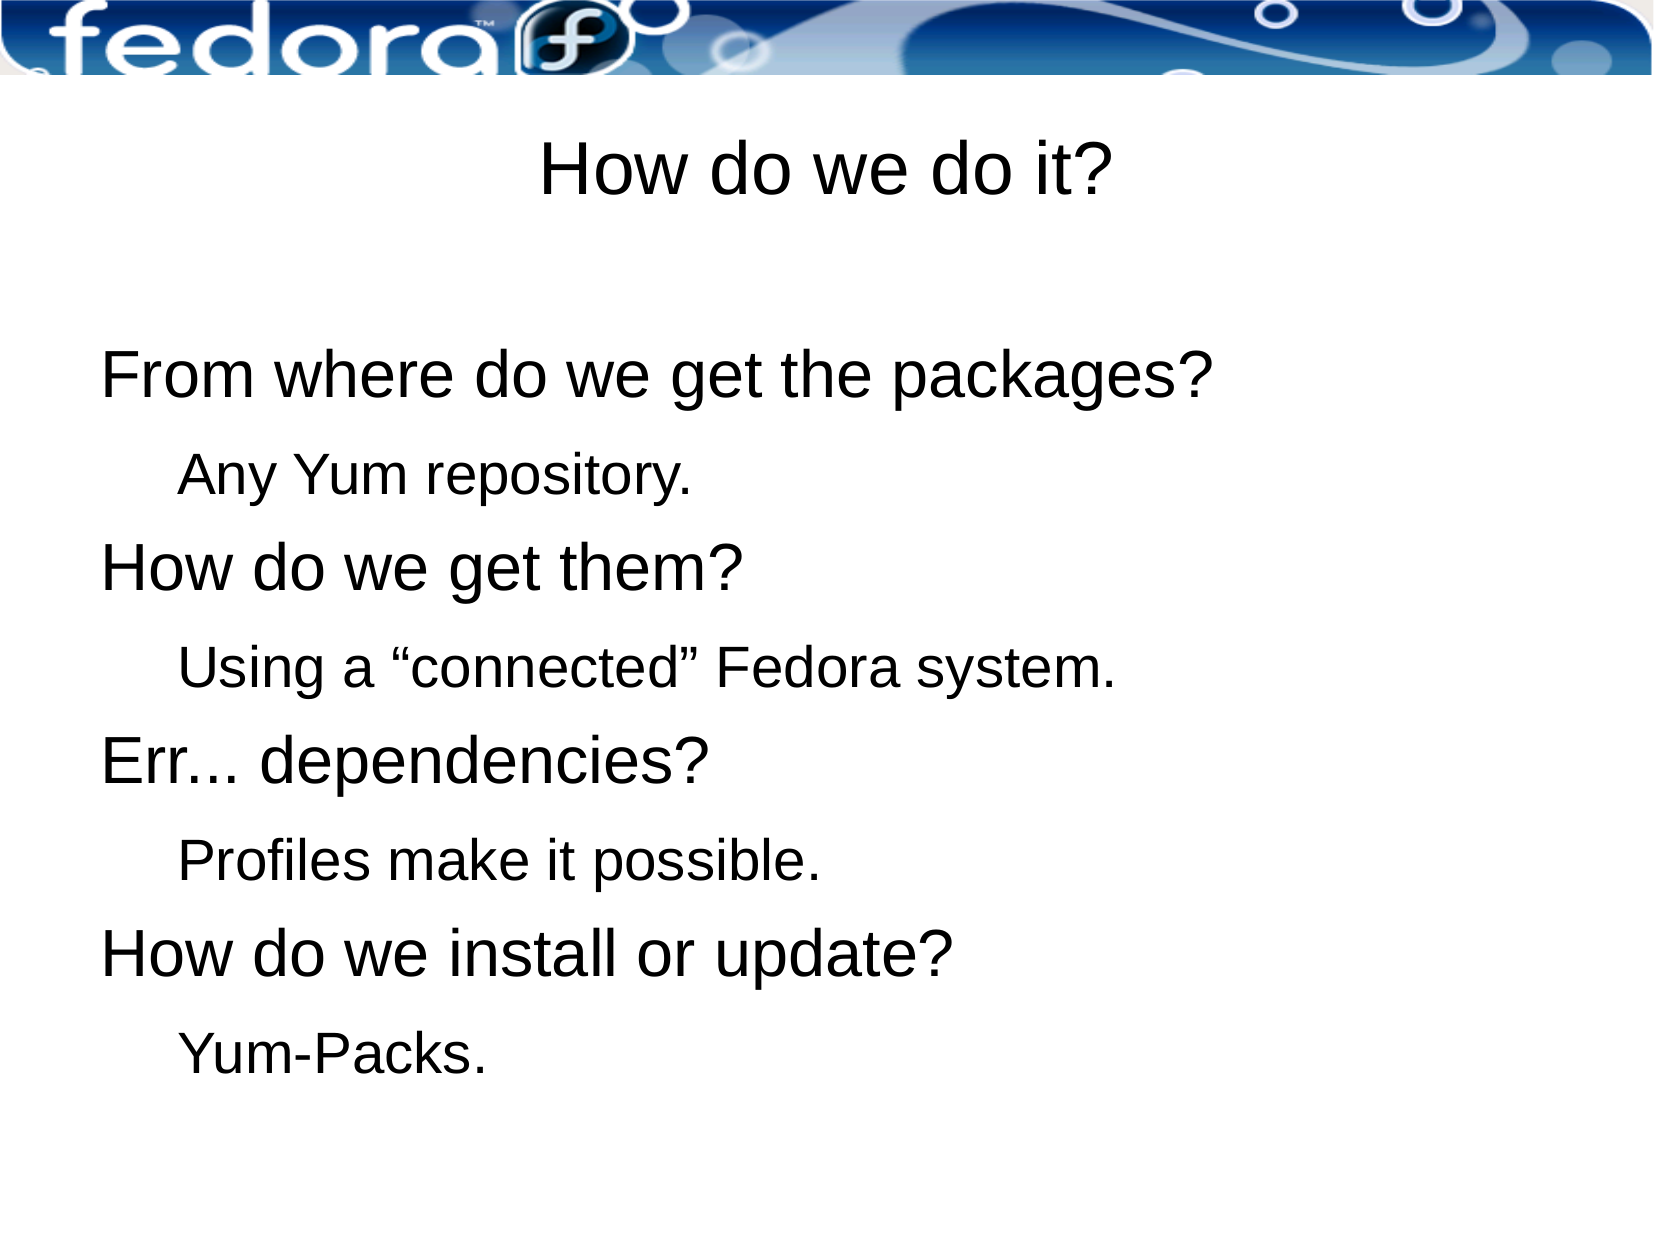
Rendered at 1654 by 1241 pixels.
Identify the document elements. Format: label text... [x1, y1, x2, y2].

picture [0, 0, 1654, 76]
list From where do we get the packages? Any Yum repository. How do we get them? Using a “connected” Fedora system. Err... dependencies? Profiles make it possible. How do we install or update? Yum-Packs. [82, 337, 1571, 1094]
title How do we do it? [82, 75, 1571, 263]
